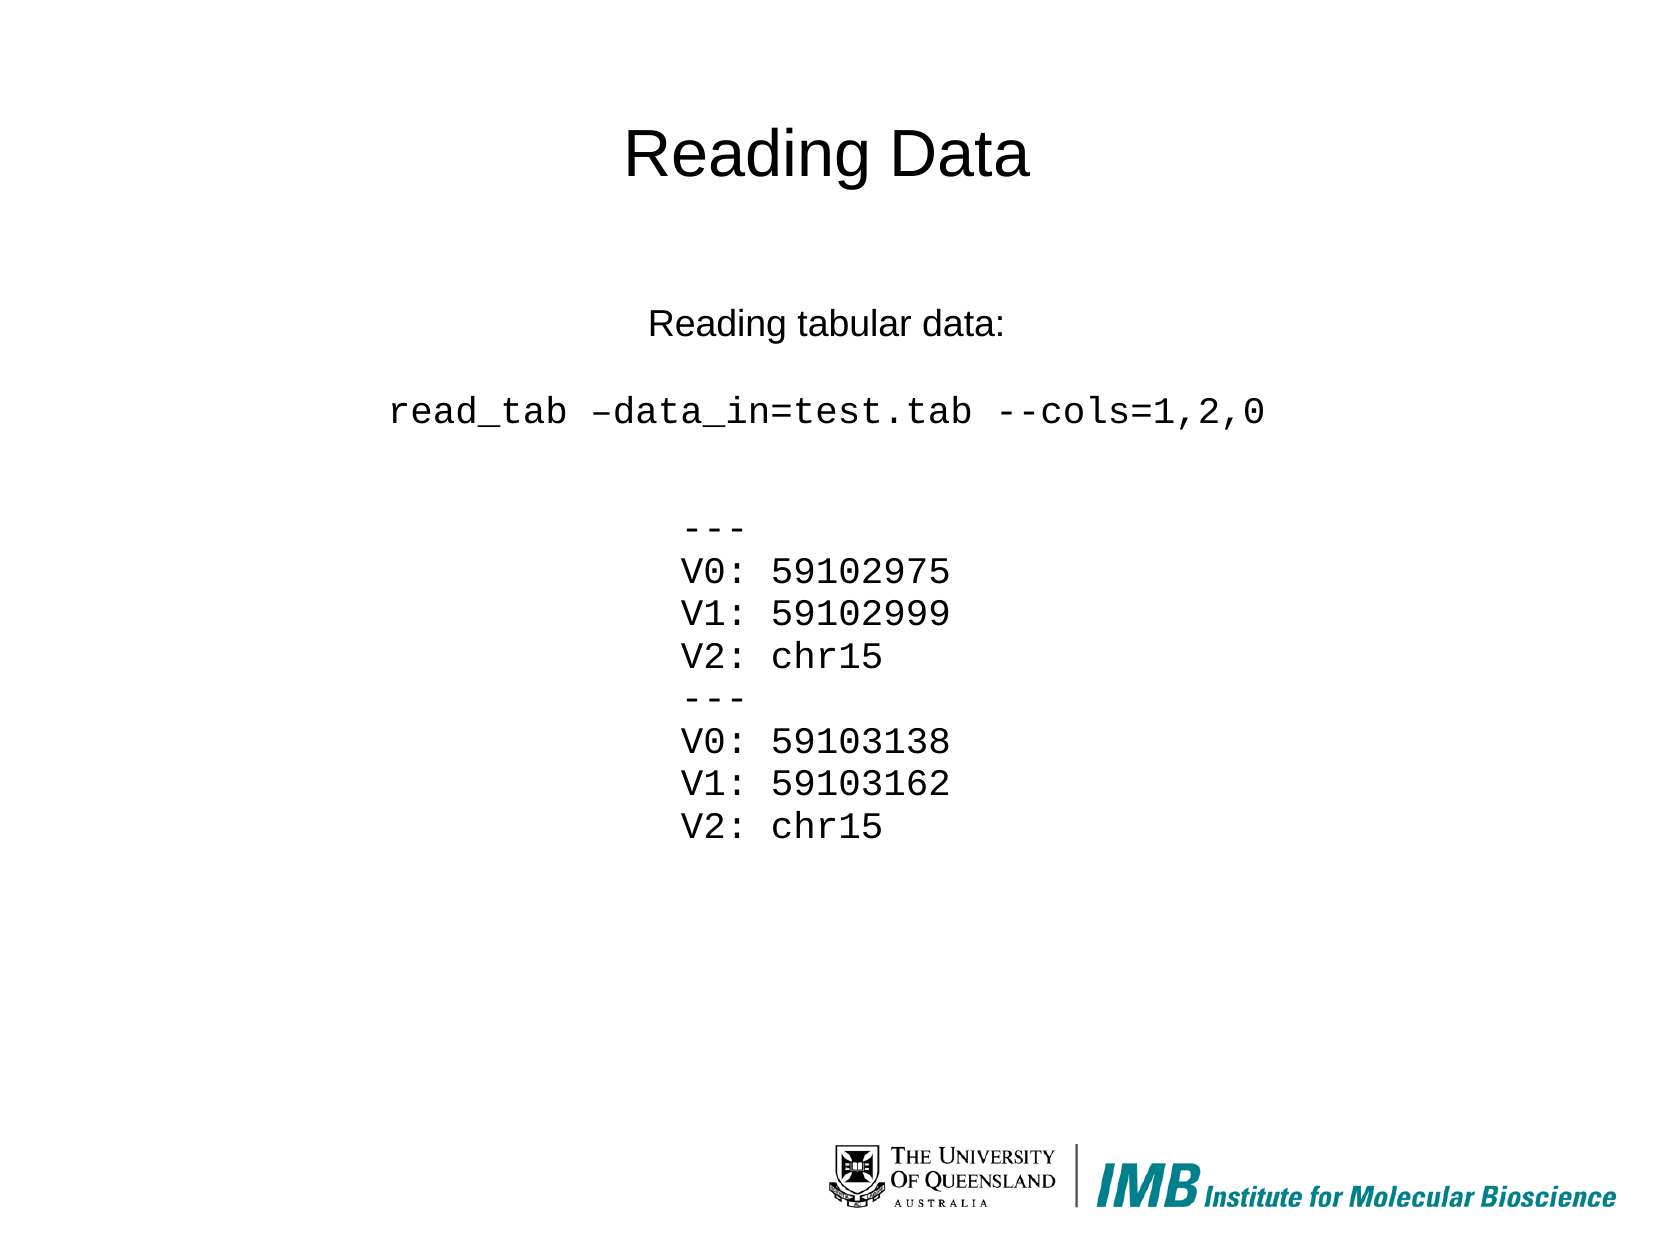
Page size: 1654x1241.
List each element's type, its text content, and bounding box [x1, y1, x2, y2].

text_box read_tab –data_in=test.tab --cols=1,2,0 [373, 385, 1281, 443]
text_box --- V0: 59102975 V1: 59102999 V2: chr15 --- V0: 59103138 V1: 59103162 V2: chr15 [666, 501, 988, 902]
picture [826, 1142, 1618, 1211]
text_box Reading tabular data: [633, 295, 1021, 353]
title Reading Data [82, 49, 1571, 257]
